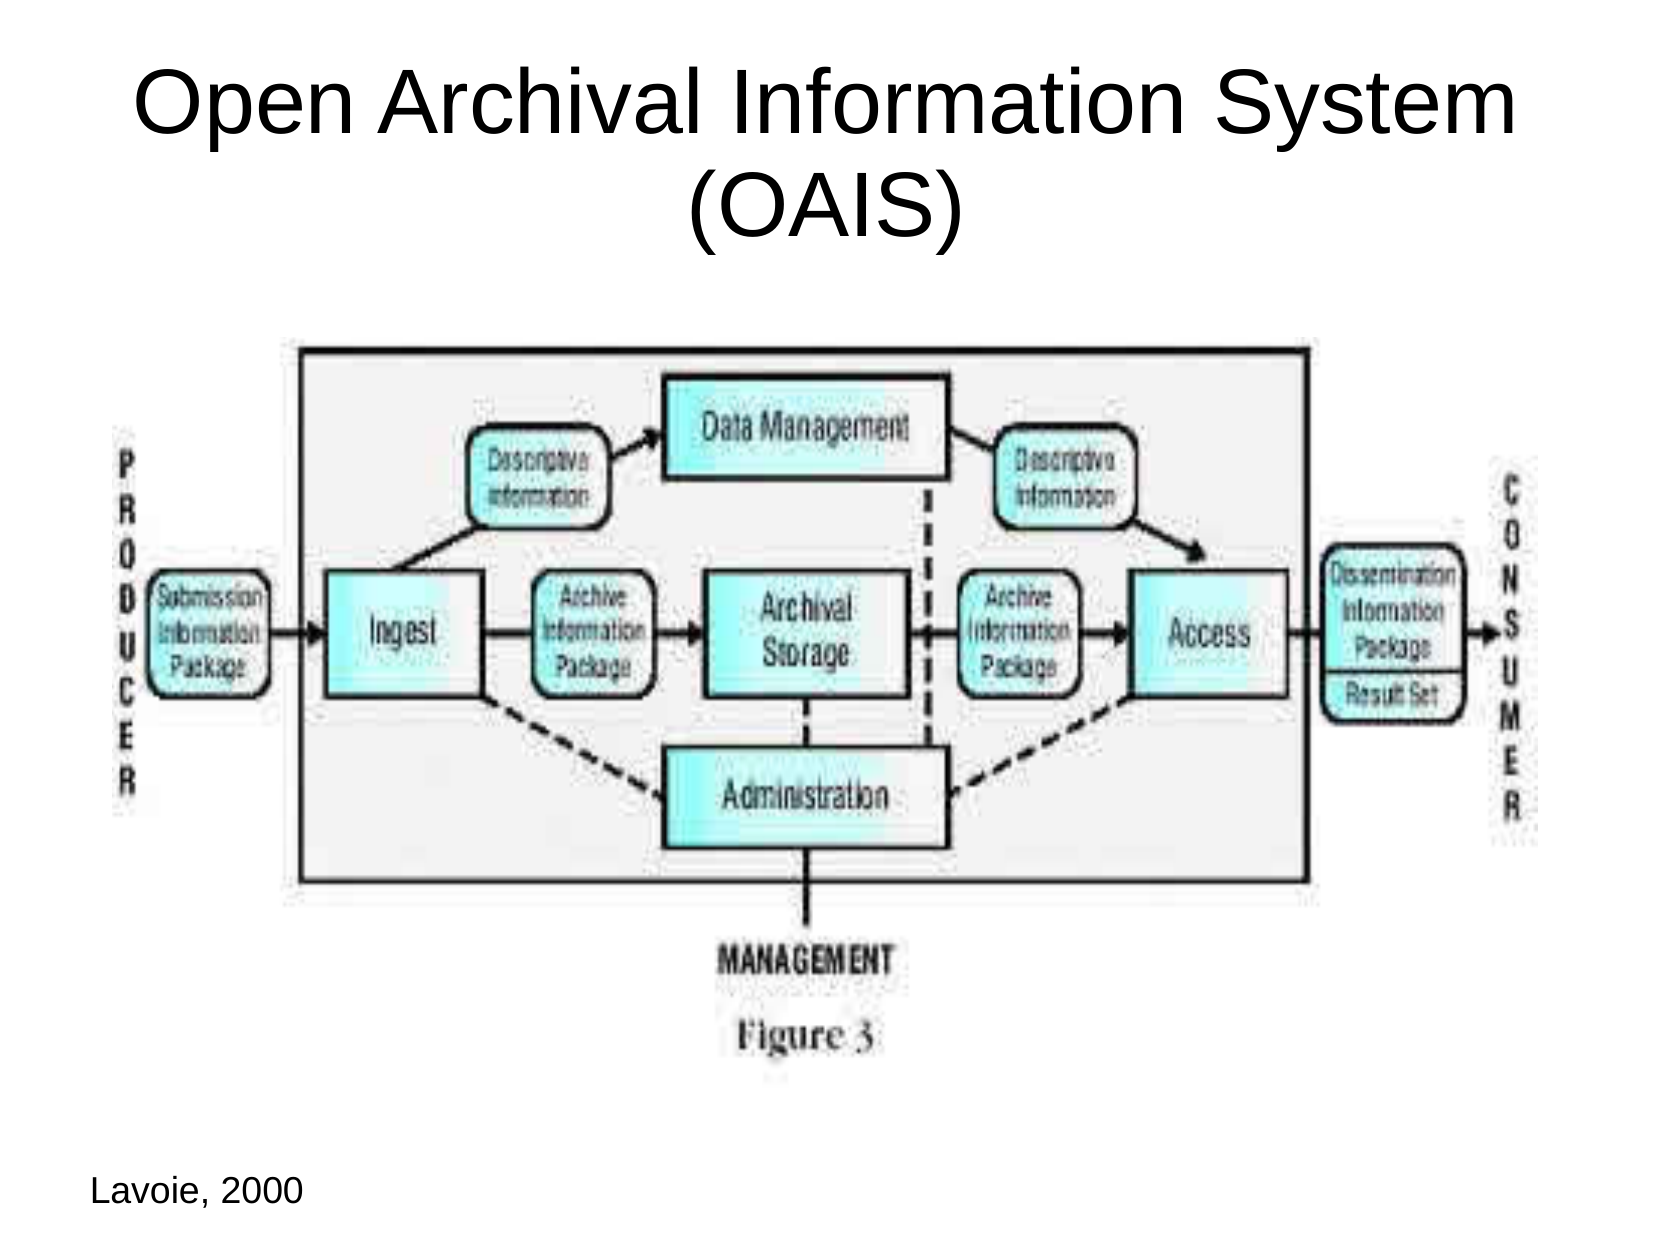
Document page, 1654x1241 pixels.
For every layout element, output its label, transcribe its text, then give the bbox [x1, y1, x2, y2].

picture [112, 337, 1538, 1088]
text_box Lavoie, 2000 [75, 1162, 318, 1224]
title Open Archival Information System (OAIS) [82, 39, 1571, 267]
